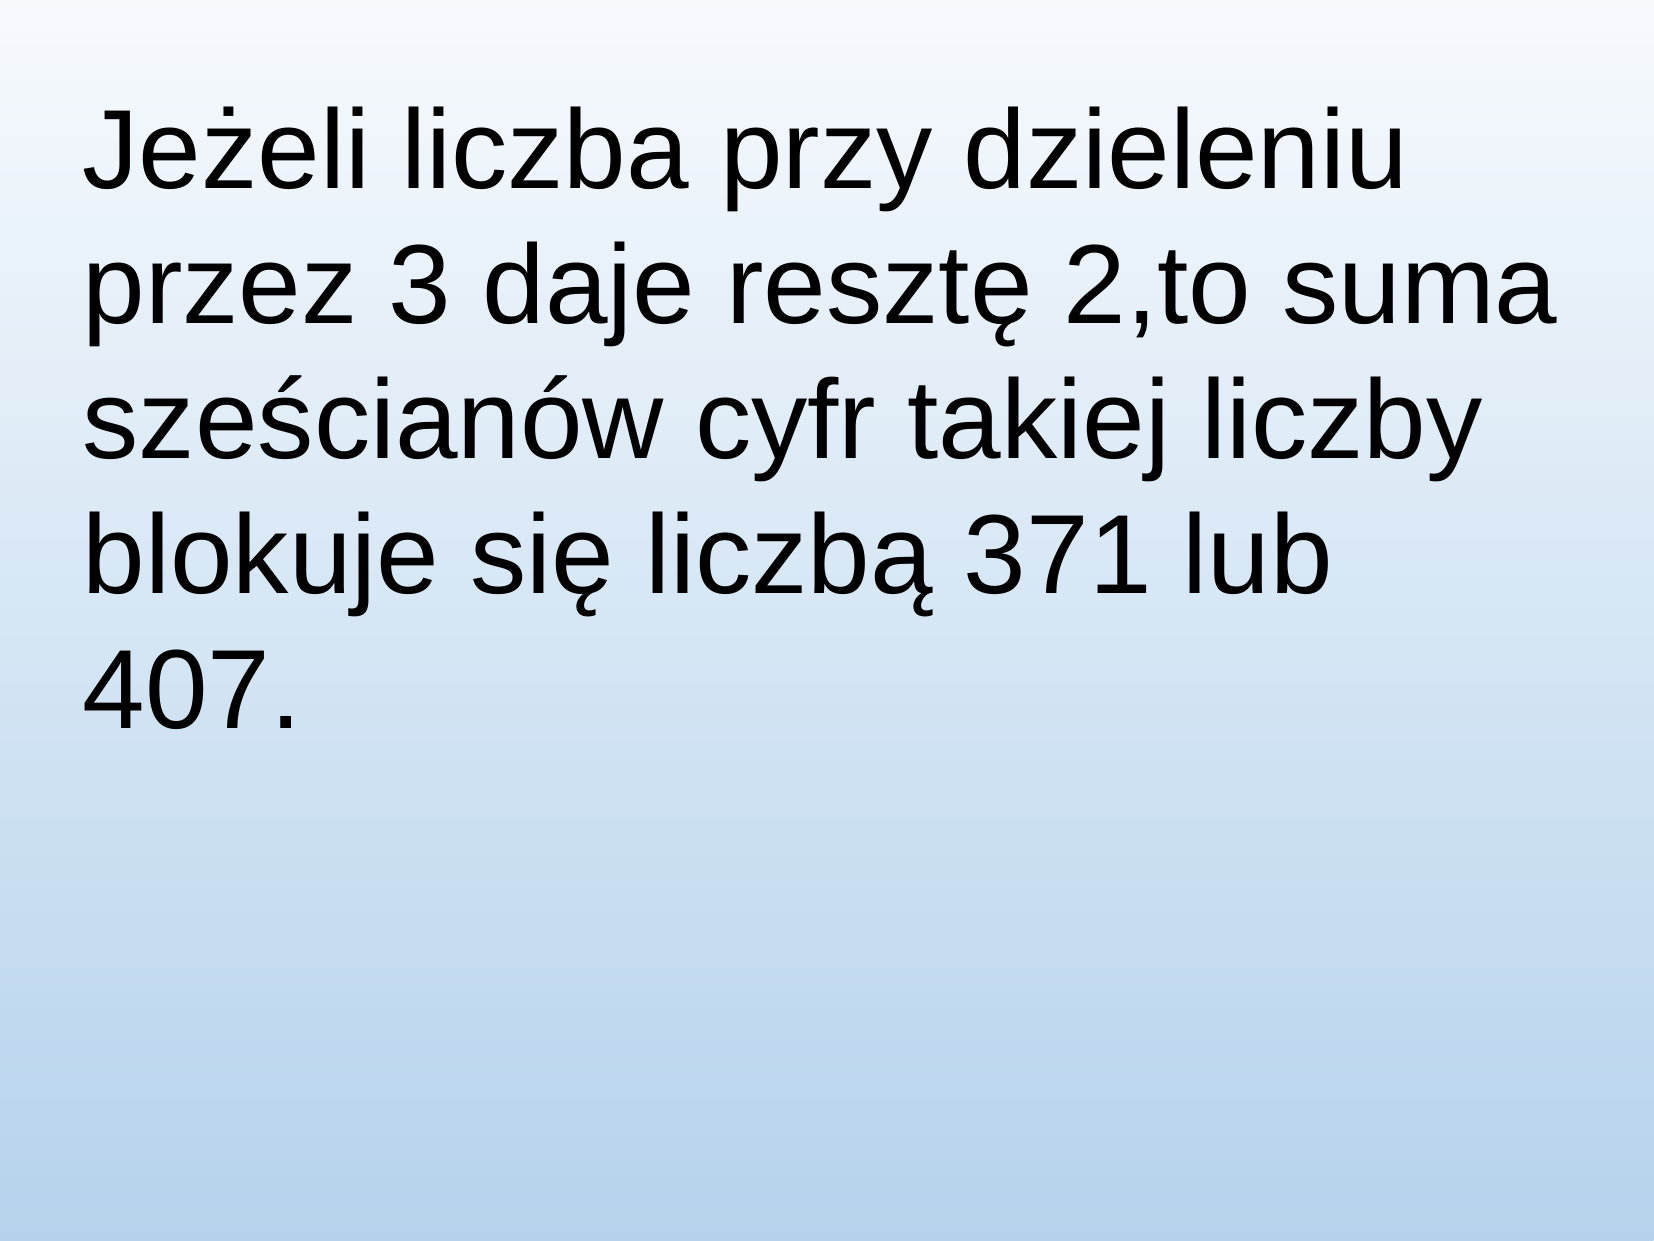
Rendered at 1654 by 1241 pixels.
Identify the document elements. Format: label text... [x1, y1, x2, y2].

list Jeżeli liczba przy dzieleniu przez 3 daje resztę 2,to suma sześcianów cyfr takiej liczby blokuje się liczbą 371 lub 407. [82, 76, 1571, 895]
